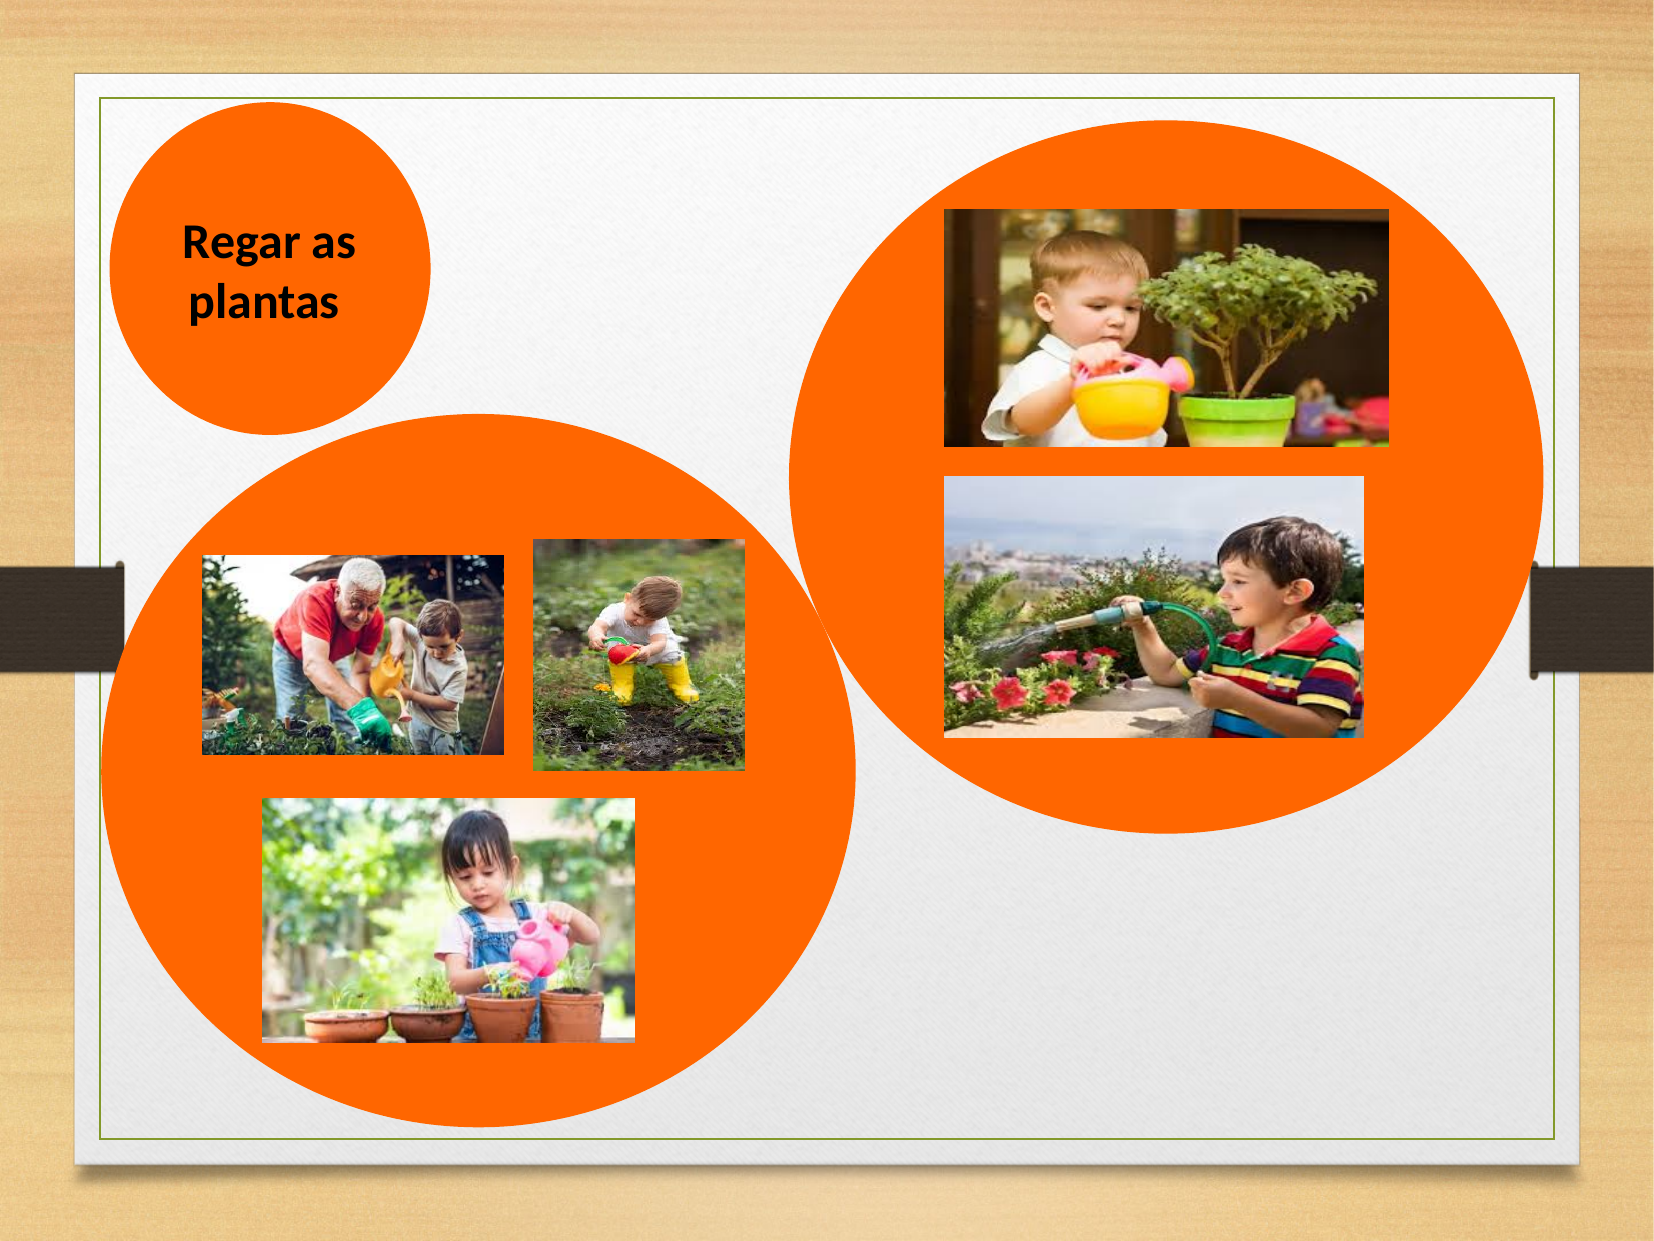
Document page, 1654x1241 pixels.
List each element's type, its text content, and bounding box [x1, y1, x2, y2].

picture [944, 476, 1364, 738]
picture [944, 210, 1389, 447]
text_box [101, 120, 1544, 1128]
picture [262, 798, 635, 1043]
picture [202, 555, 504, 755]
picture [533, 539, 745, 771]
text_box Regar as plantas [109, 102, 431, 436]
